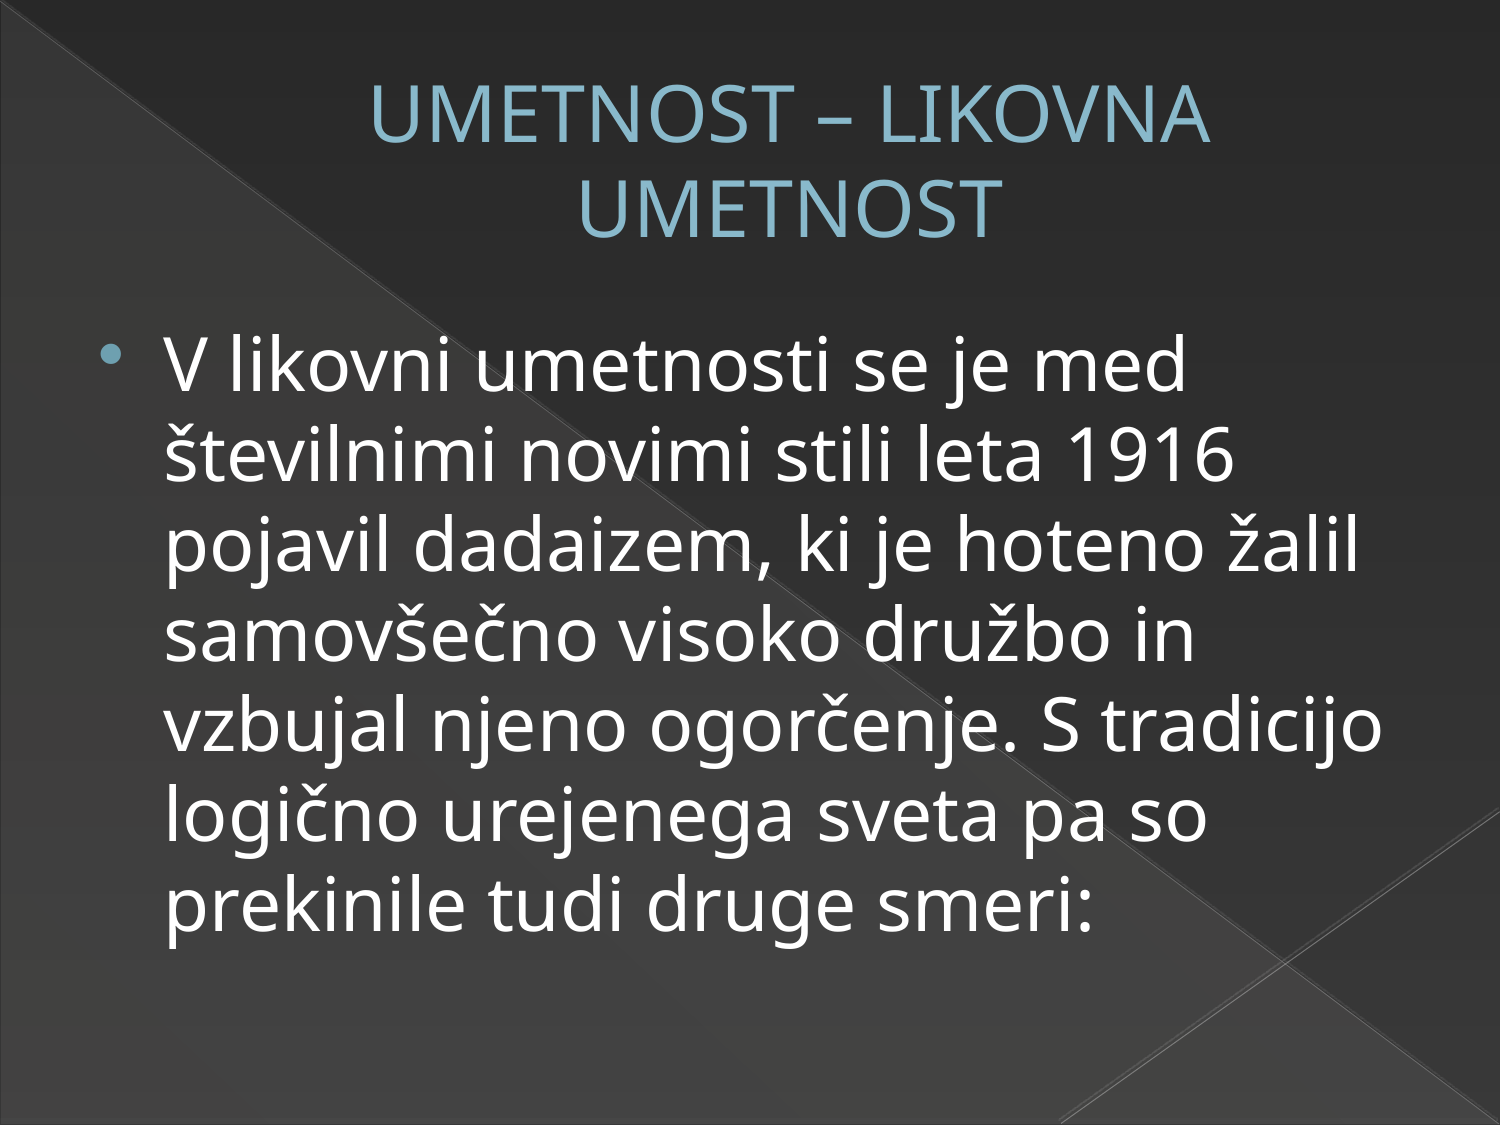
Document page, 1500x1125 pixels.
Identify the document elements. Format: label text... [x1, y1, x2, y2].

list V likovni umetnosti se je med številnimi novimi stili leta 1916 pojavil dadaizem, ki je hoteno žalil samovšečno visoko družbo in vzbujal njeno ogorčenje. S tradicijo logično urejenega sveta pa so prekinile tudi druge smeri: [75, 308, 1425, 1059]
title UMETNOST – LIKOVNA UMETNOST [75, 43, 1425, 274]
